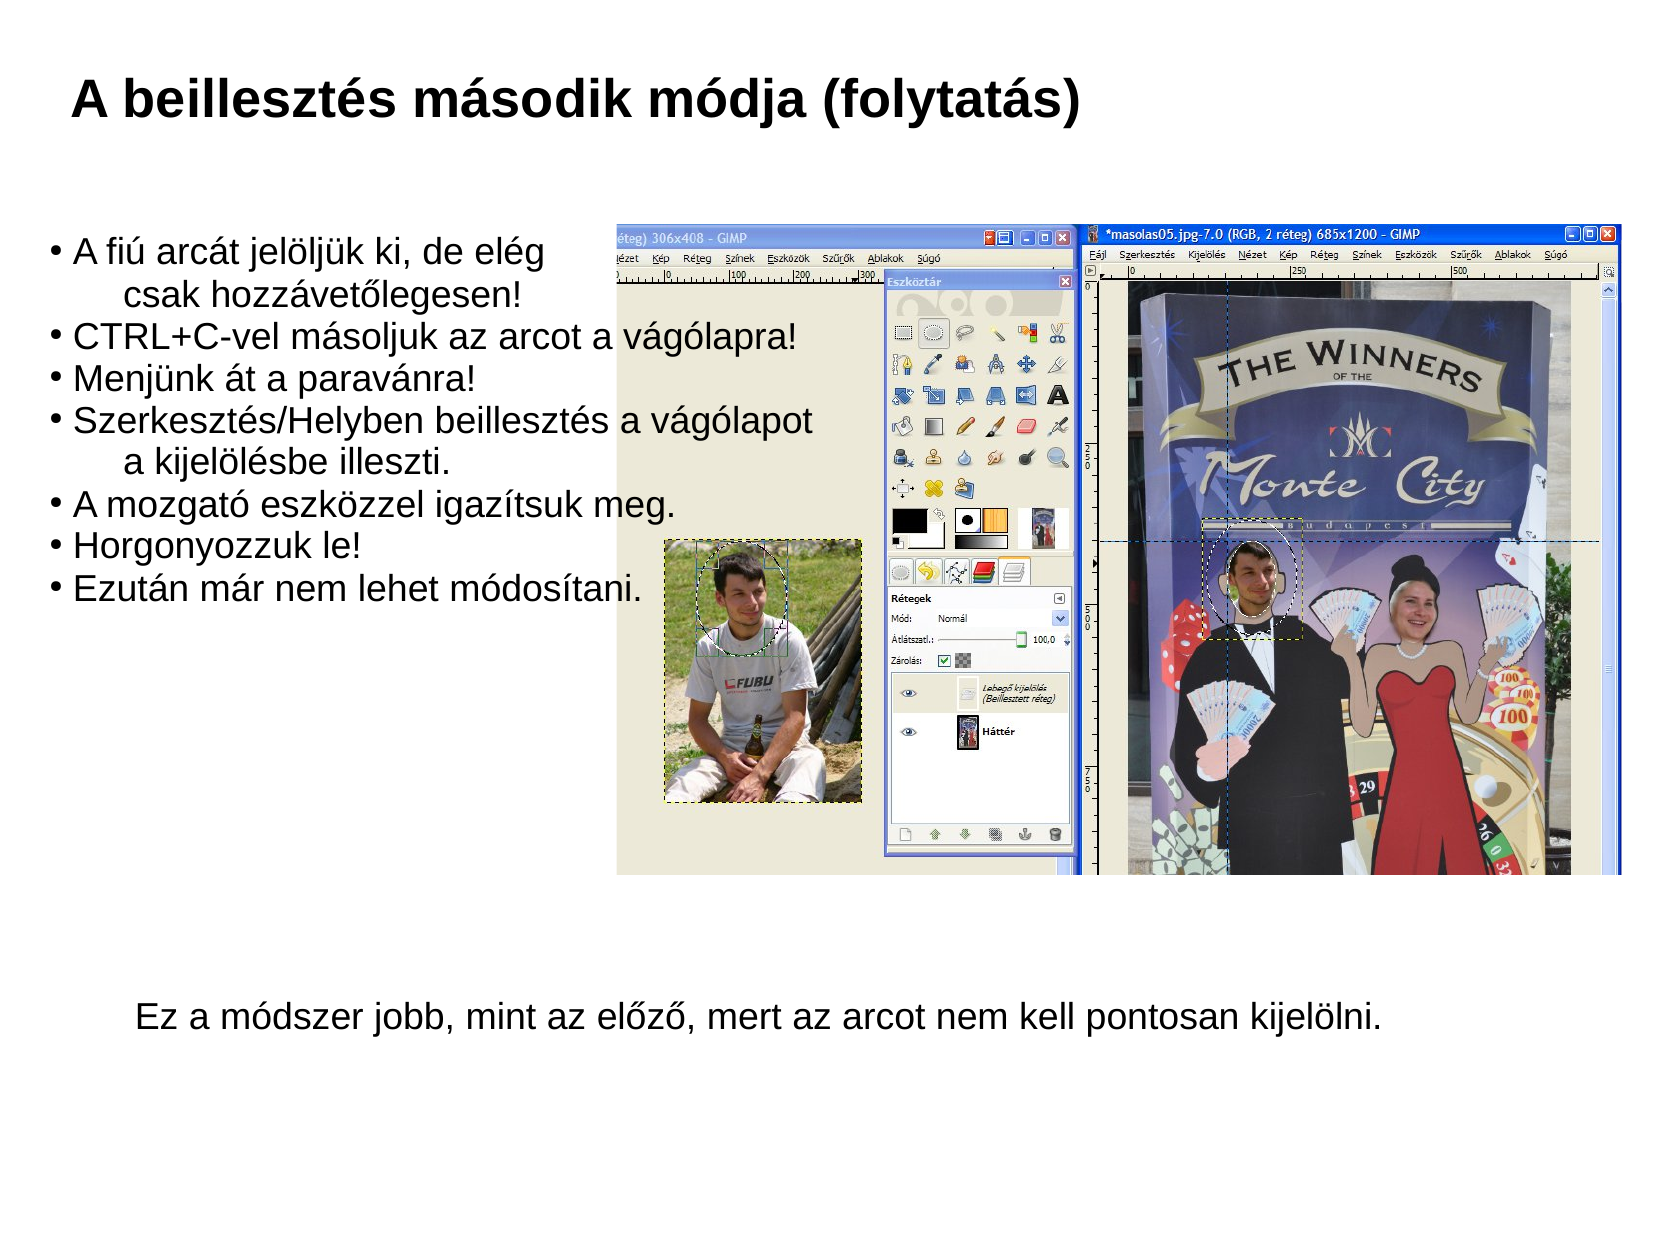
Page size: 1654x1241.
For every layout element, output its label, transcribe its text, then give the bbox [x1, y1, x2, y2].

text_box A beillesztés második módja (folytatás) [55, 61, 1097, 139]
picture [616, 224, 1622, 875]
text_box Ez a módszer jobb, mint az előző, mert az arcot nem kell pontosan kijelölni. [120, 988, 1399, 1046]
text_box A fiú arcát jelöljük ki, de elég csak hozzávetőlegesen! CTRL+C-vel másoljuk az arcot a vágólapra! Menjünk át a paravánra! Szerkesztés/Helyben beillesztés a vágólapot a kijelölésbe illeszti. A mozgató eszközzel igazítsuk meg. Horgonyozzuk le! Ezután már nem lehet módosítani. [34, 223, 839, 617]
